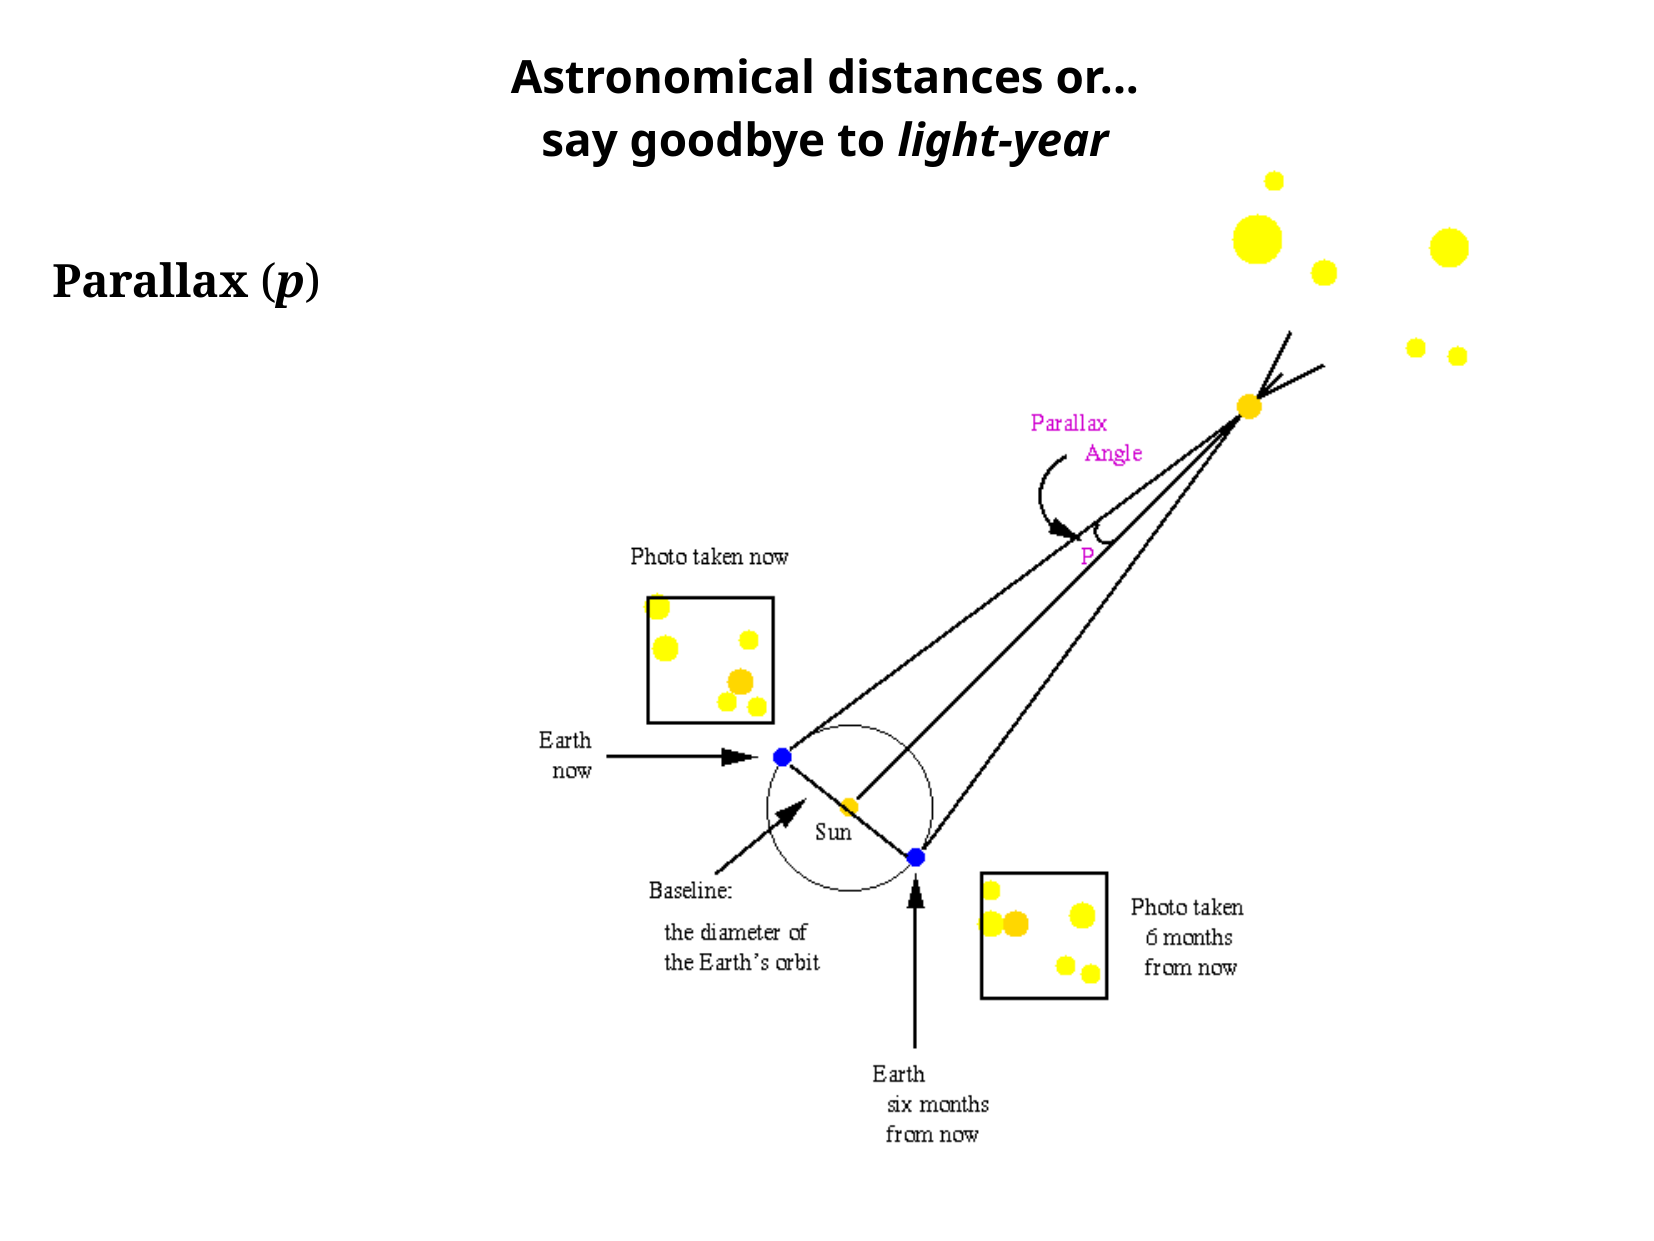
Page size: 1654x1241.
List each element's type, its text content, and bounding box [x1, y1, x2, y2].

text_box Parallax (p) [37, 240, 1313, 316]
text_box Astronomical distances or... say goodbye to light-year [187, 37, 1463, 181]
picture [525, 149, 1494, 1169]
